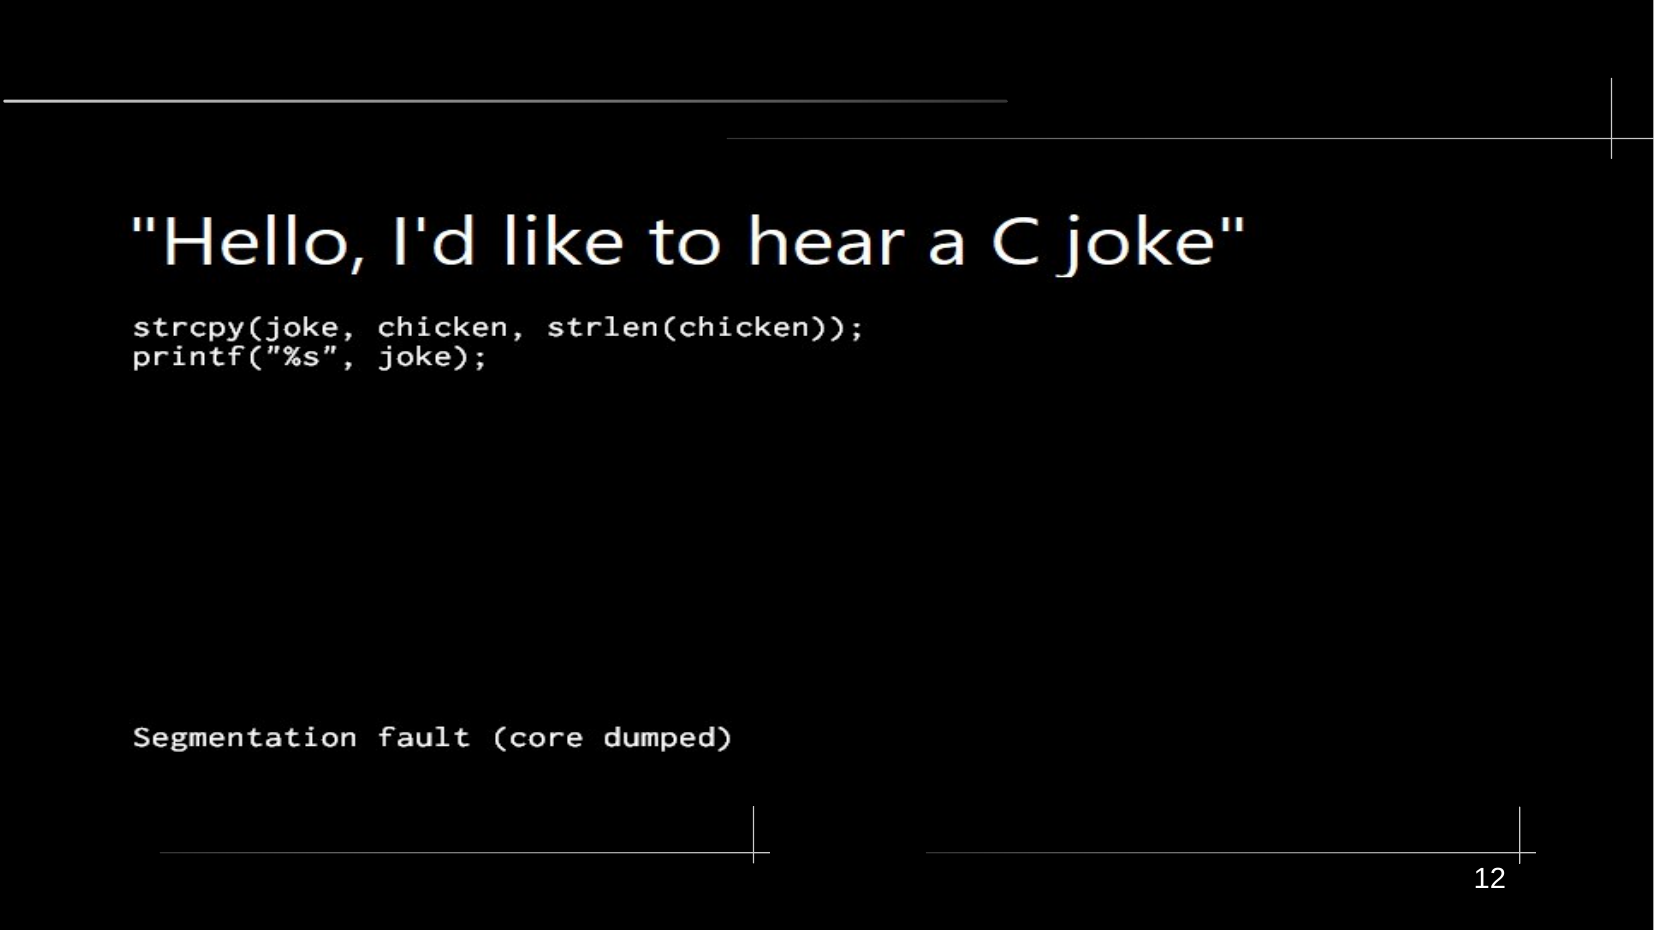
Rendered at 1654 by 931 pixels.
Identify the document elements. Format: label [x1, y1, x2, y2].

picture [61, 149, 1463, 791]
